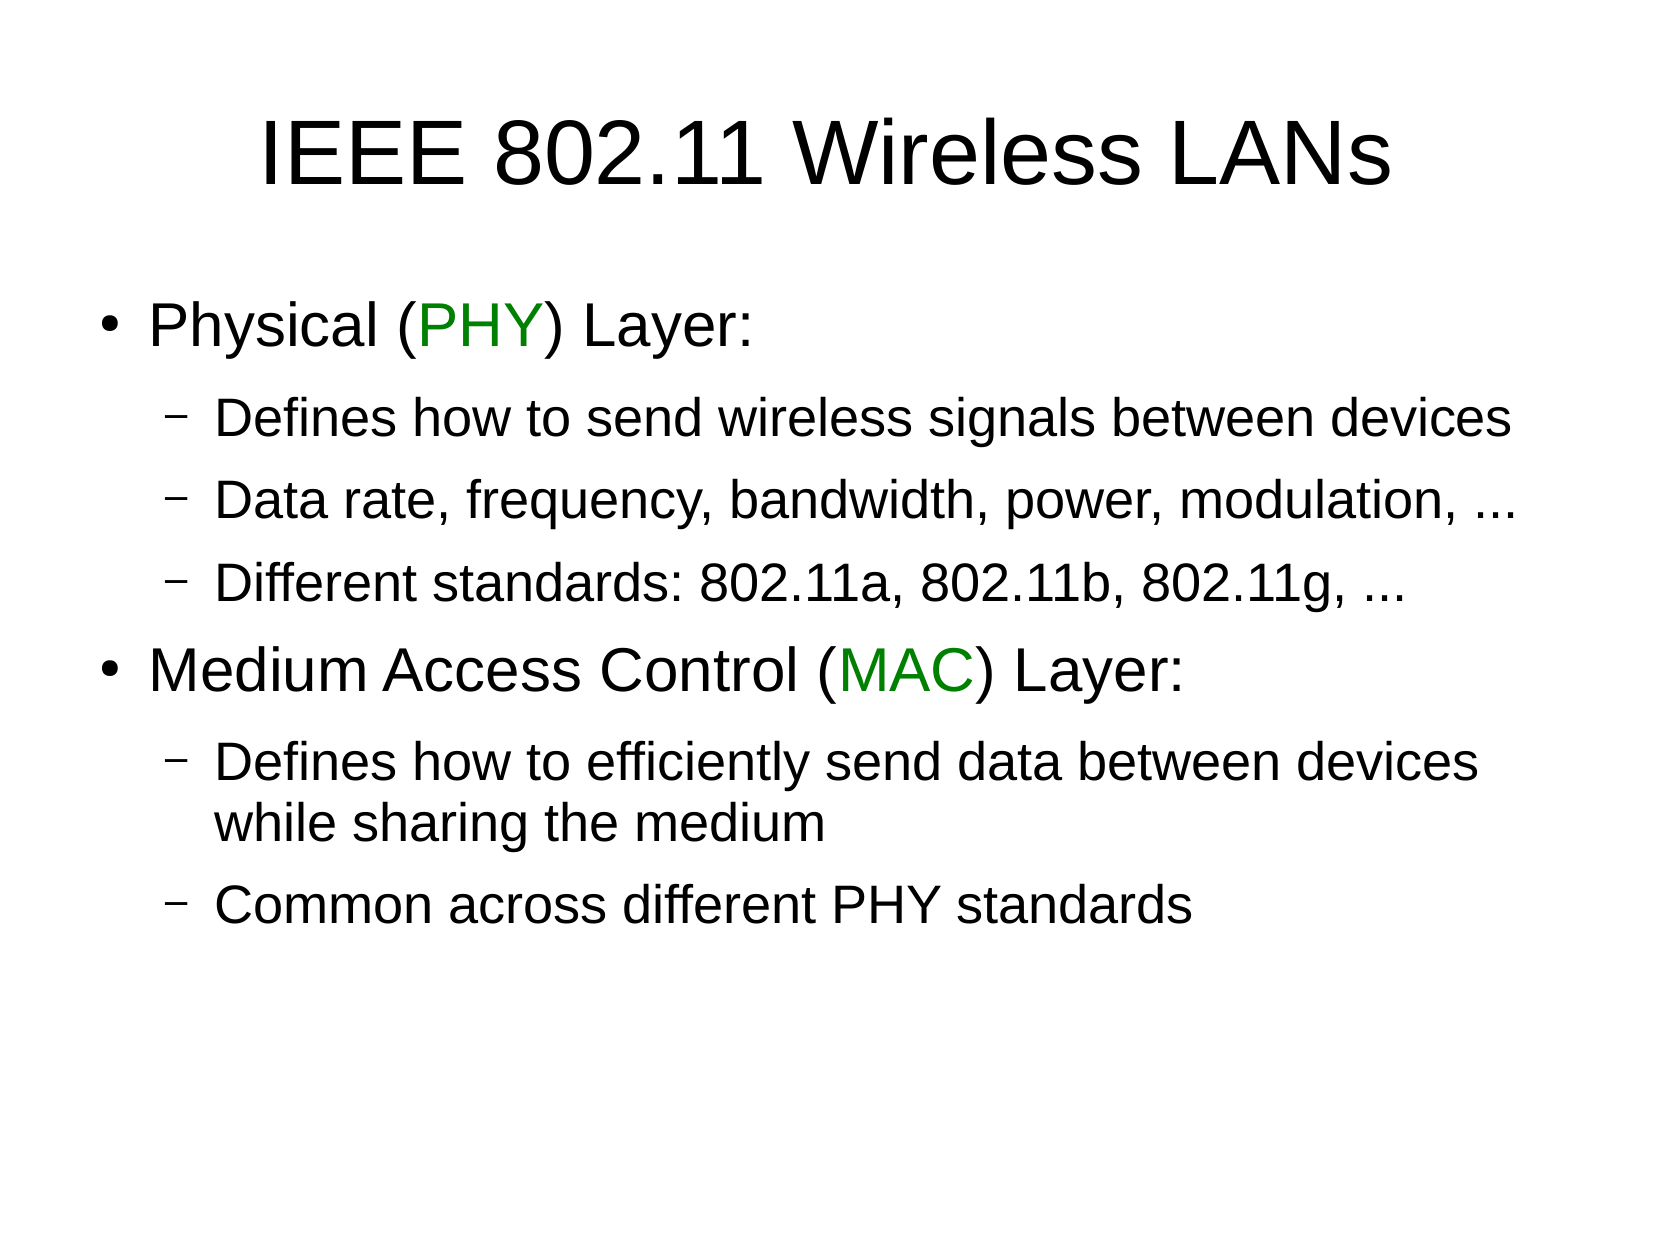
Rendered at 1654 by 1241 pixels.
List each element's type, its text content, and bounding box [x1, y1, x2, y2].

title IEEE 802.11 Wireless LANs [82, 49, 1571, 257]
list Physical (PHY) Layer: Defines how to send wireless signals between devices Data rate, frequency, bandwidth, power, modulation, ... Different standards: 802.11a, 802.11b, 802.11g, ... Medium Access Control (MAC) Layer: Defines how to efficiently send data between devices while sharing the medium Common across different PHY standards [82, 290, 1571, 1010]
